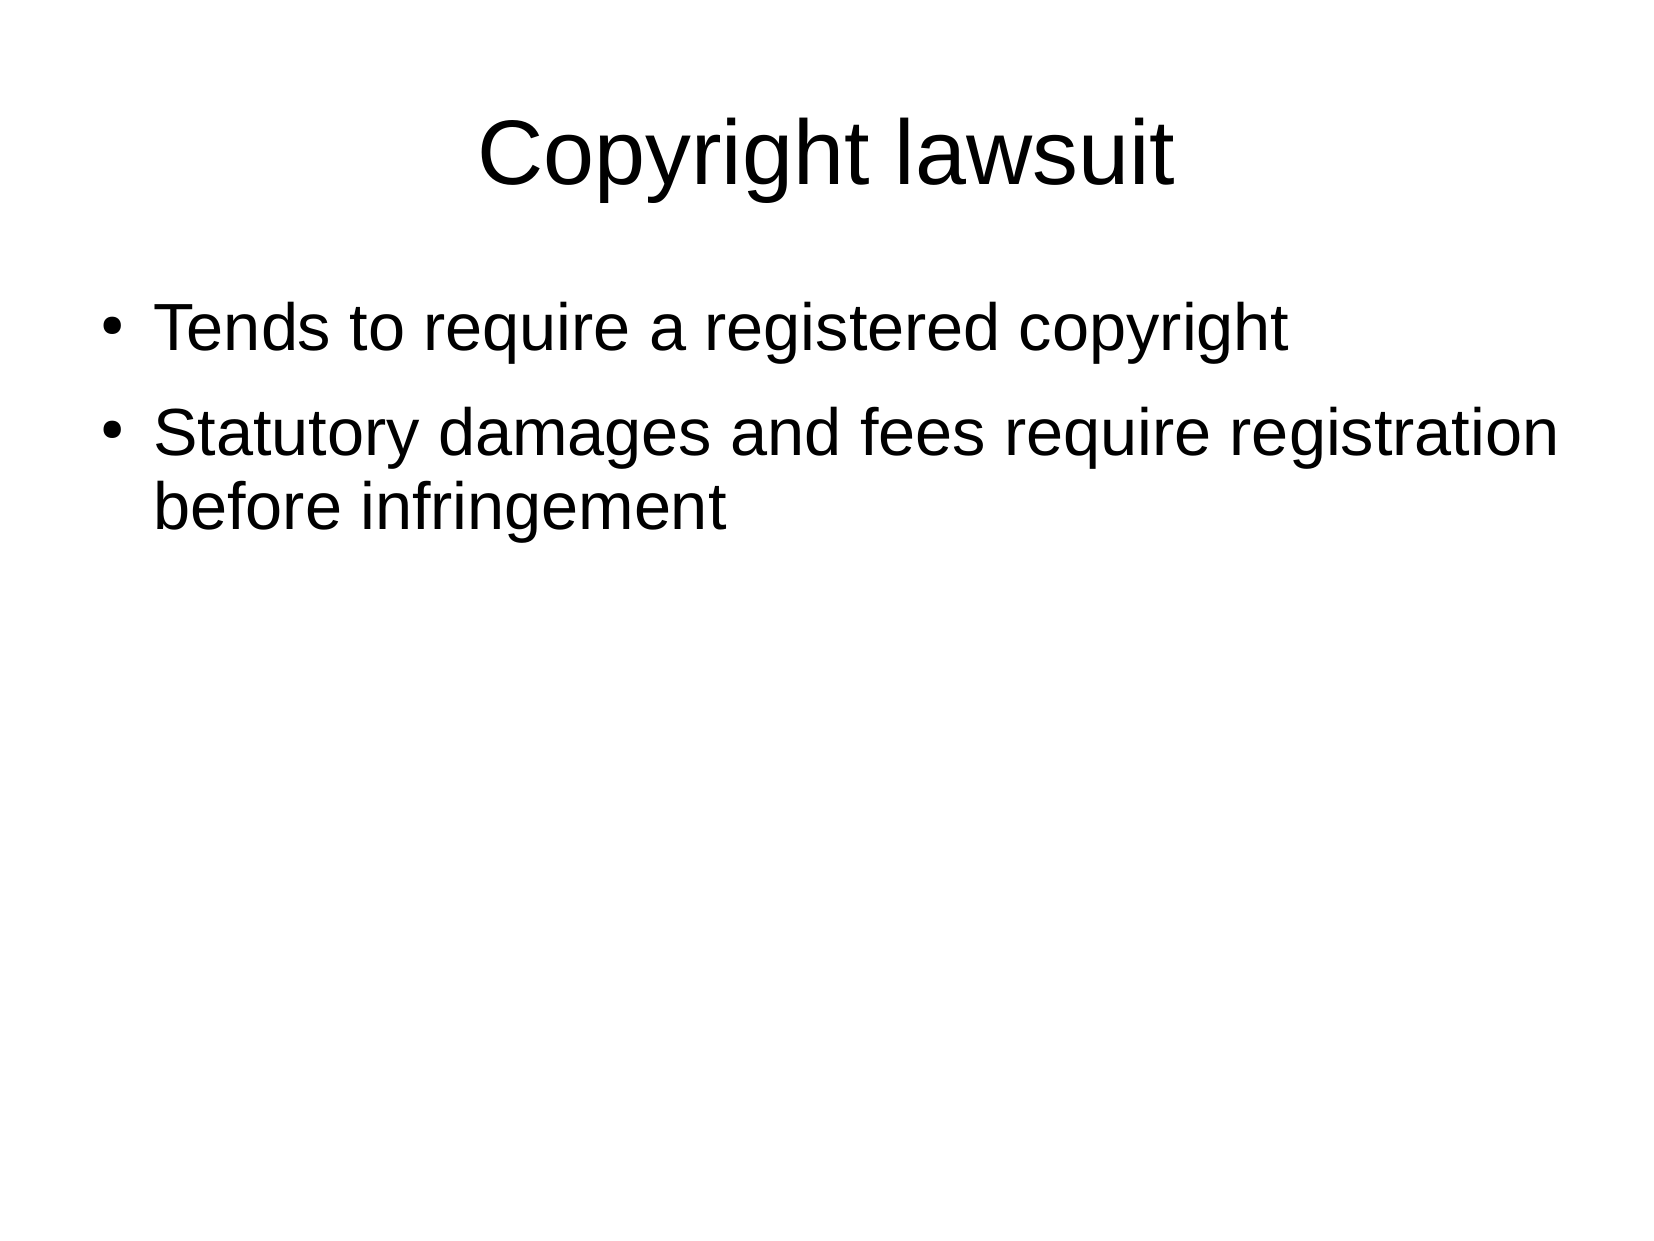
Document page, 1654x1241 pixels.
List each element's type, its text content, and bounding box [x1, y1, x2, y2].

title Copyright lawsuit [82, 49, 1571, 257]
list Tends to require a registered copyright Statutory damages and fees require registration before infringement [82, 290, 1571, 1109]
